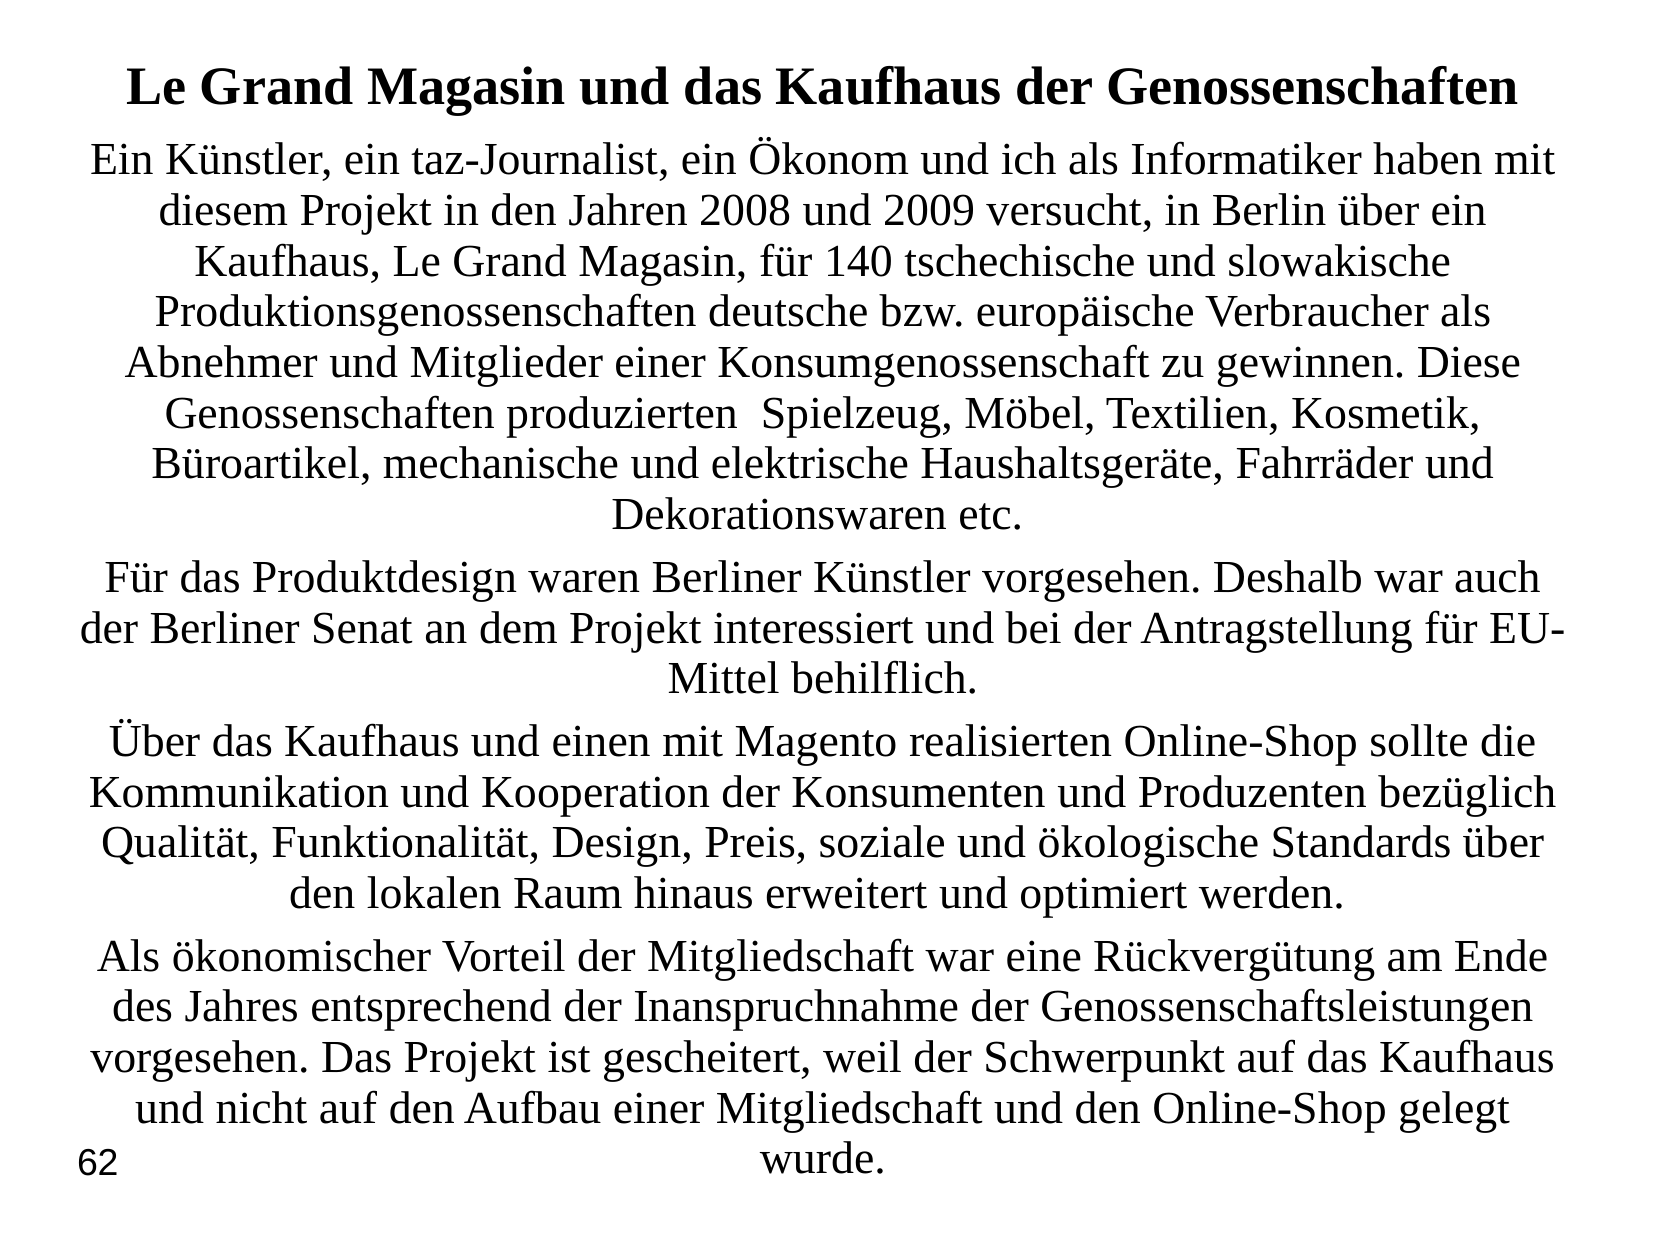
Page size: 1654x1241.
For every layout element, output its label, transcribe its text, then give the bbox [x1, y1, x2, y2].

text_box Le Grand Magasin und das Kaufhaus der Genossenschaften Ein Künstler, ein taz-Journalist, ein Ökonom und ich als Informatiker haben mit diesem Projekt in den Jahren 2008 und 2009 versucht, in Berlin über ein Kaufhaus, Le Grand Magasin, für 140 tschechische und slowakische Produktionsgenossenschaften deutsche bzw. europäische Verbraucher als Abnehmer und Mitglieder einer Konsumgenossenschaft zu gewinnen. Diese Genossenschaften produzierten Spielzeug, Möbel, Textilien, Kosmetik, Büroartikel, mechanische und elektrische Haushaltsgeräte, Fahrräder und Dekorationswaren etc. Für das Produktdesign waren Berliner Künstler vorgesehen. Deshalb war auch der Berliner Senat an dem Projekt interessiert und bei der Antragstellung für EU-Mittel behilflich. Über das Kaufhaus und einen mit Magento realisierten Online-Shop sollte die Kommunikation und Kooperation der Konsumenten und Produzenten bezüglich Qualität, Funktionalität, Design, Preis, soziale und ökologische Standards über den lokalen Raum hinaus erweitert und optimiert werden. Als ökonomischer Vorteil der Mitgliedschaft war eine Rückvergütung am Ende des Jahres entsprechend der Inanspruchnahme der Genossenschaftsleistungen vorgesehen. Das Projekt ist gescheitert, weil der Schwerpunkt auf das Kaufhaus und nicht auf den Aufbau einer Mitgliedschaft und den Online-Shop gelegt wurde. [64, 48, 1589, 1192]
text_box <Nummer> [62, 1133, 280, 1204]
